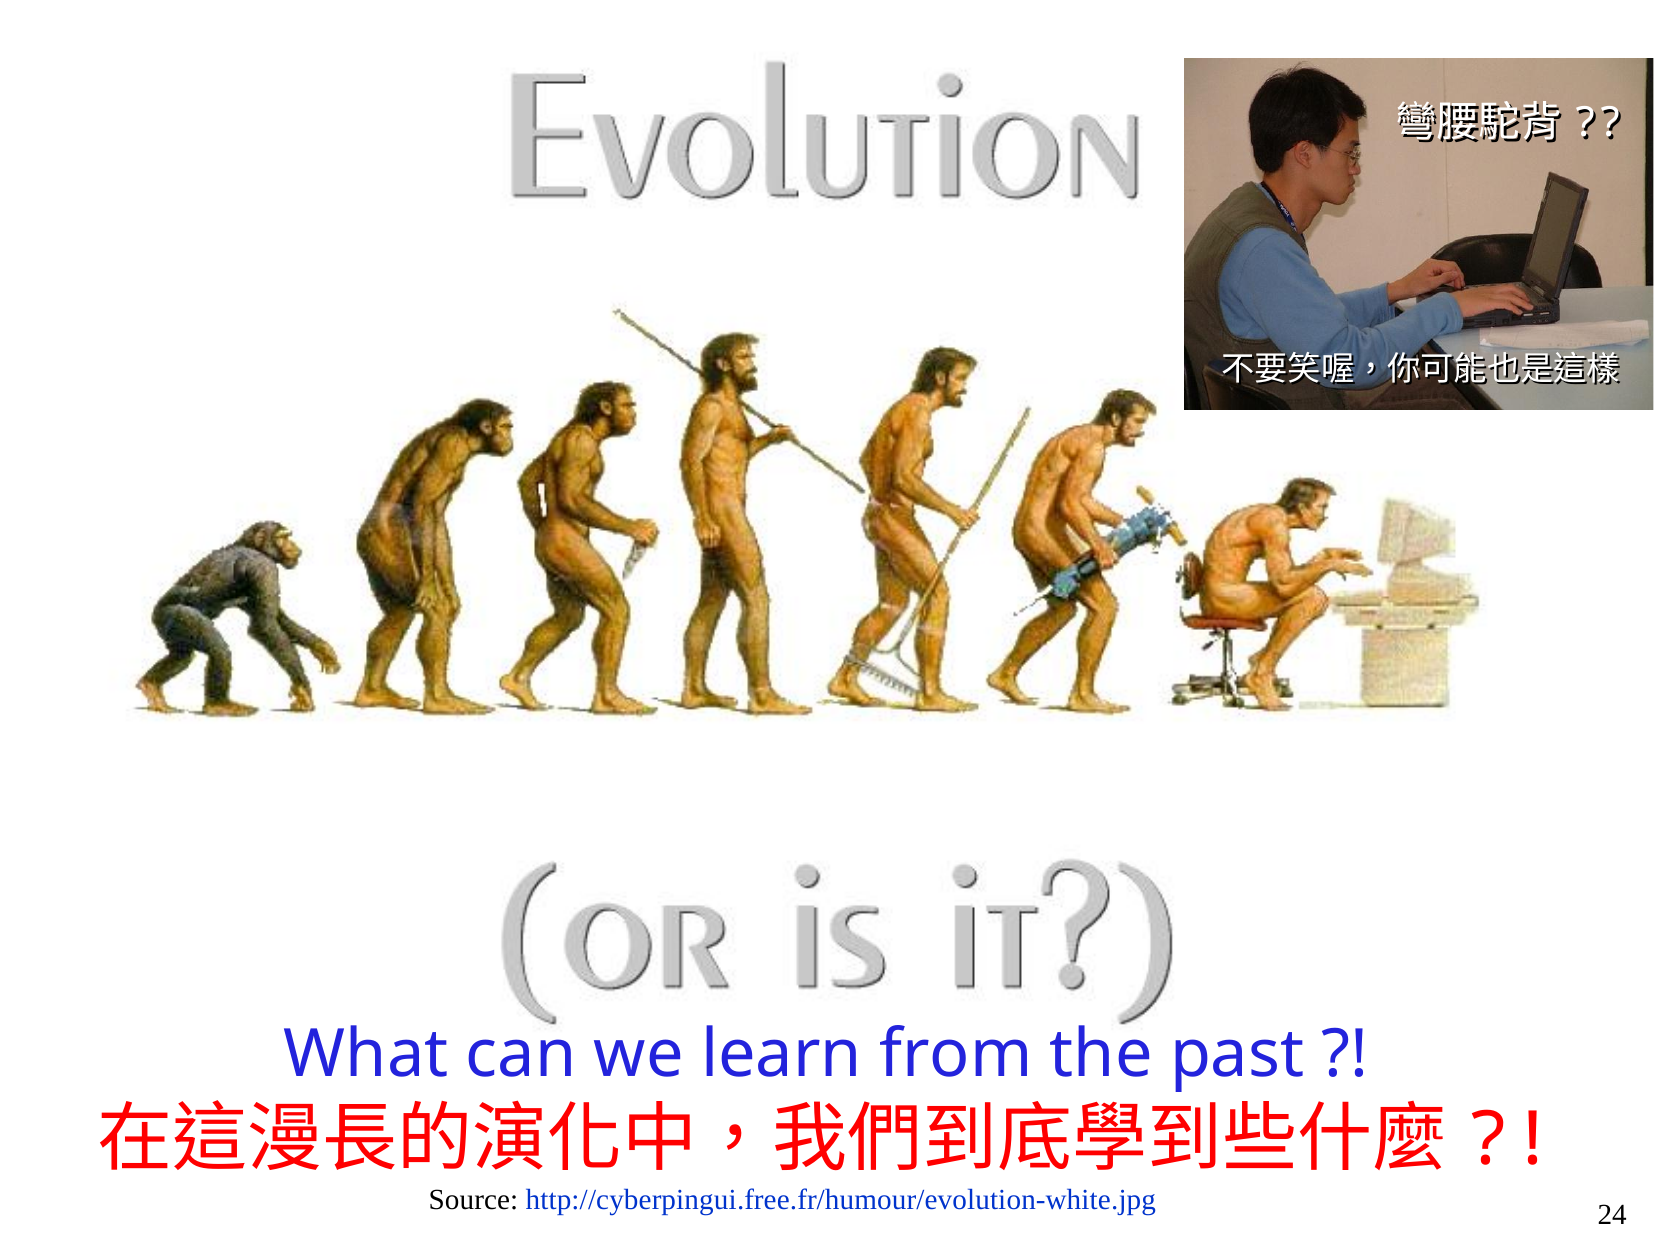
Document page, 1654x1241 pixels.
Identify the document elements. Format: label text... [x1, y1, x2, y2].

text_box 彎腰駝背?? [1376, 87, 1641, 153]
text_box Source: http://cyberpingui.free.fr/humour/evolution-white.jpg [383, 1173, 1202, 1223]
picture [17, 2, 1654, 1001]
text_box 不要笑喔，你可能也是這樣 [1195, 339, 1647, 395]
text_box What can we learn from the past ?! 在這漫長的演化中，我們到底學到些什麼?! [0, 1001, 1654, 1186]
